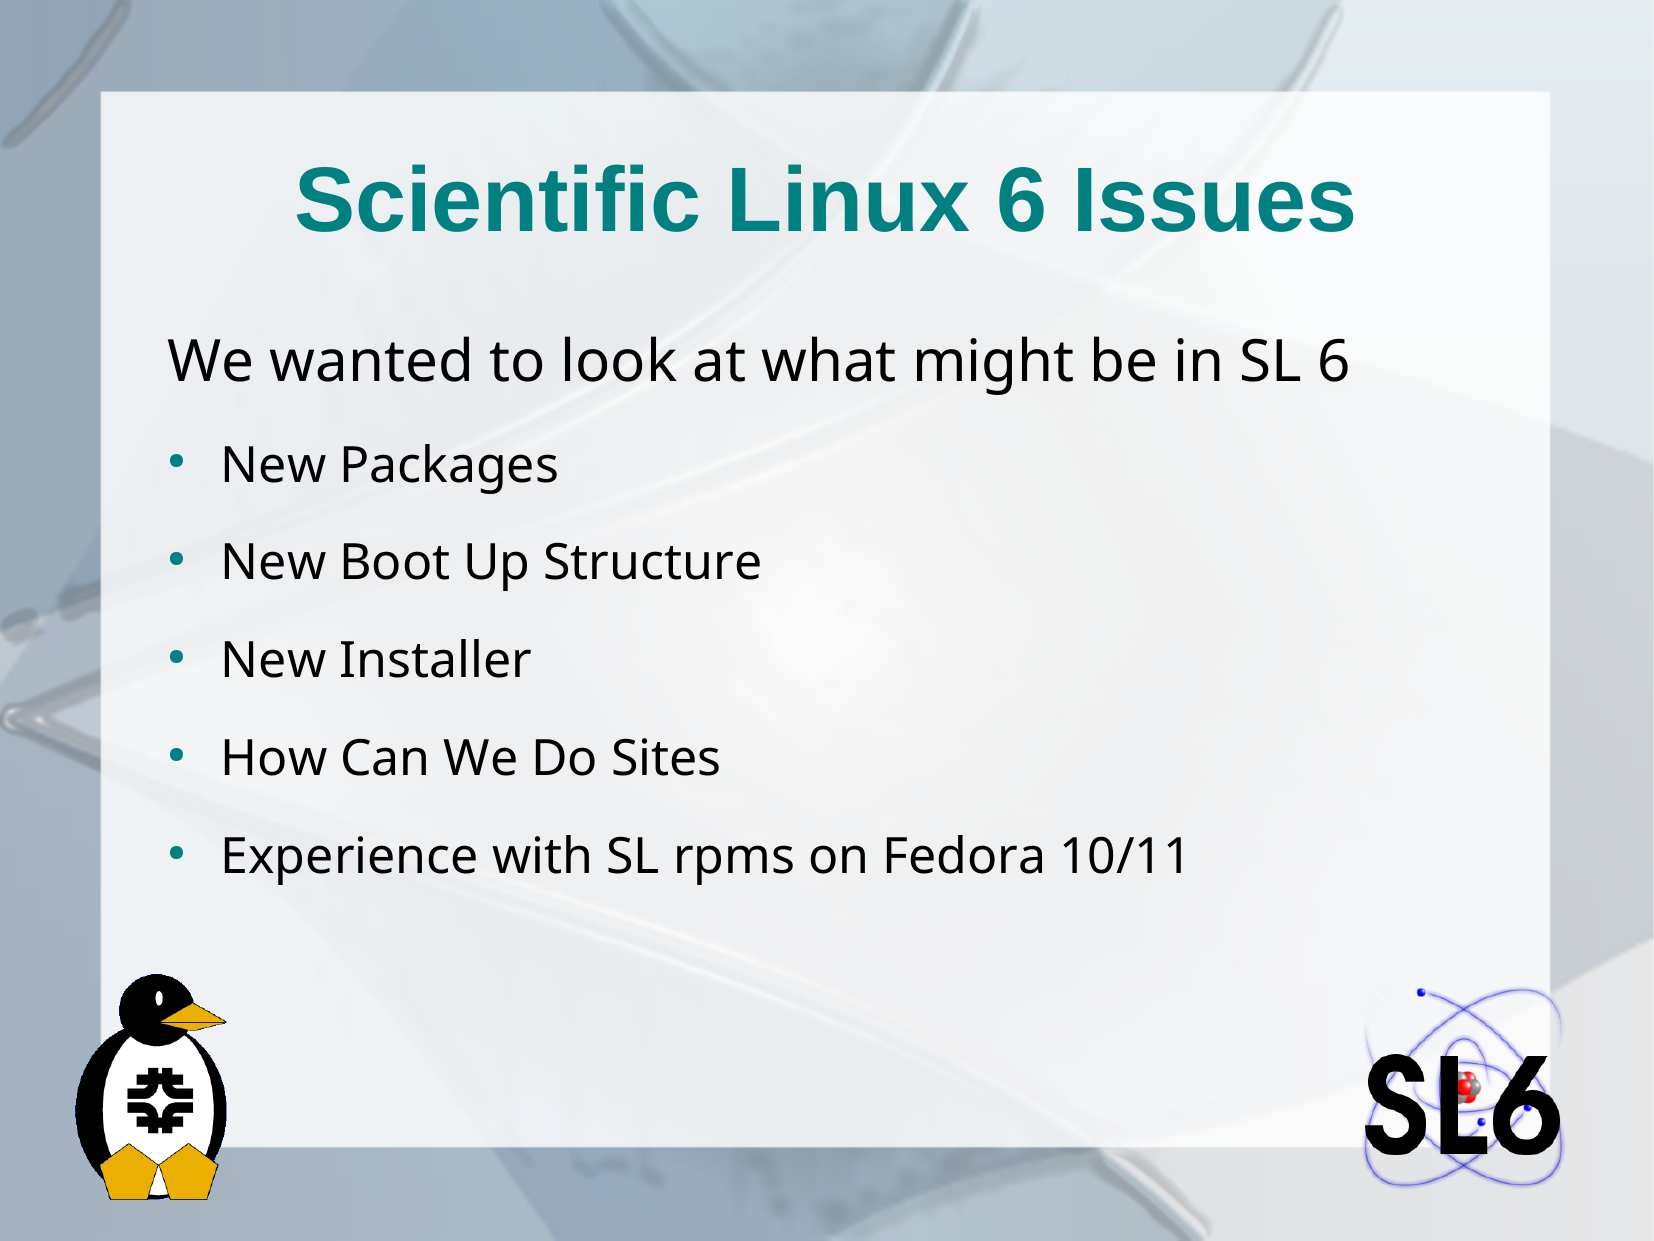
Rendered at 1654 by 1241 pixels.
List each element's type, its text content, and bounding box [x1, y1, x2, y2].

list We wanted to look at what might be in SL 6 New Packages New Boot Up Structure New Installer How Can We Do Sites Experience with SL rpms on Fedora 10/11 [150, 319, 1463, 945]
title Scientific Linux 6 Issues [118, 96, 1536, 304]
picture [0, 0, 1654, 1241]
